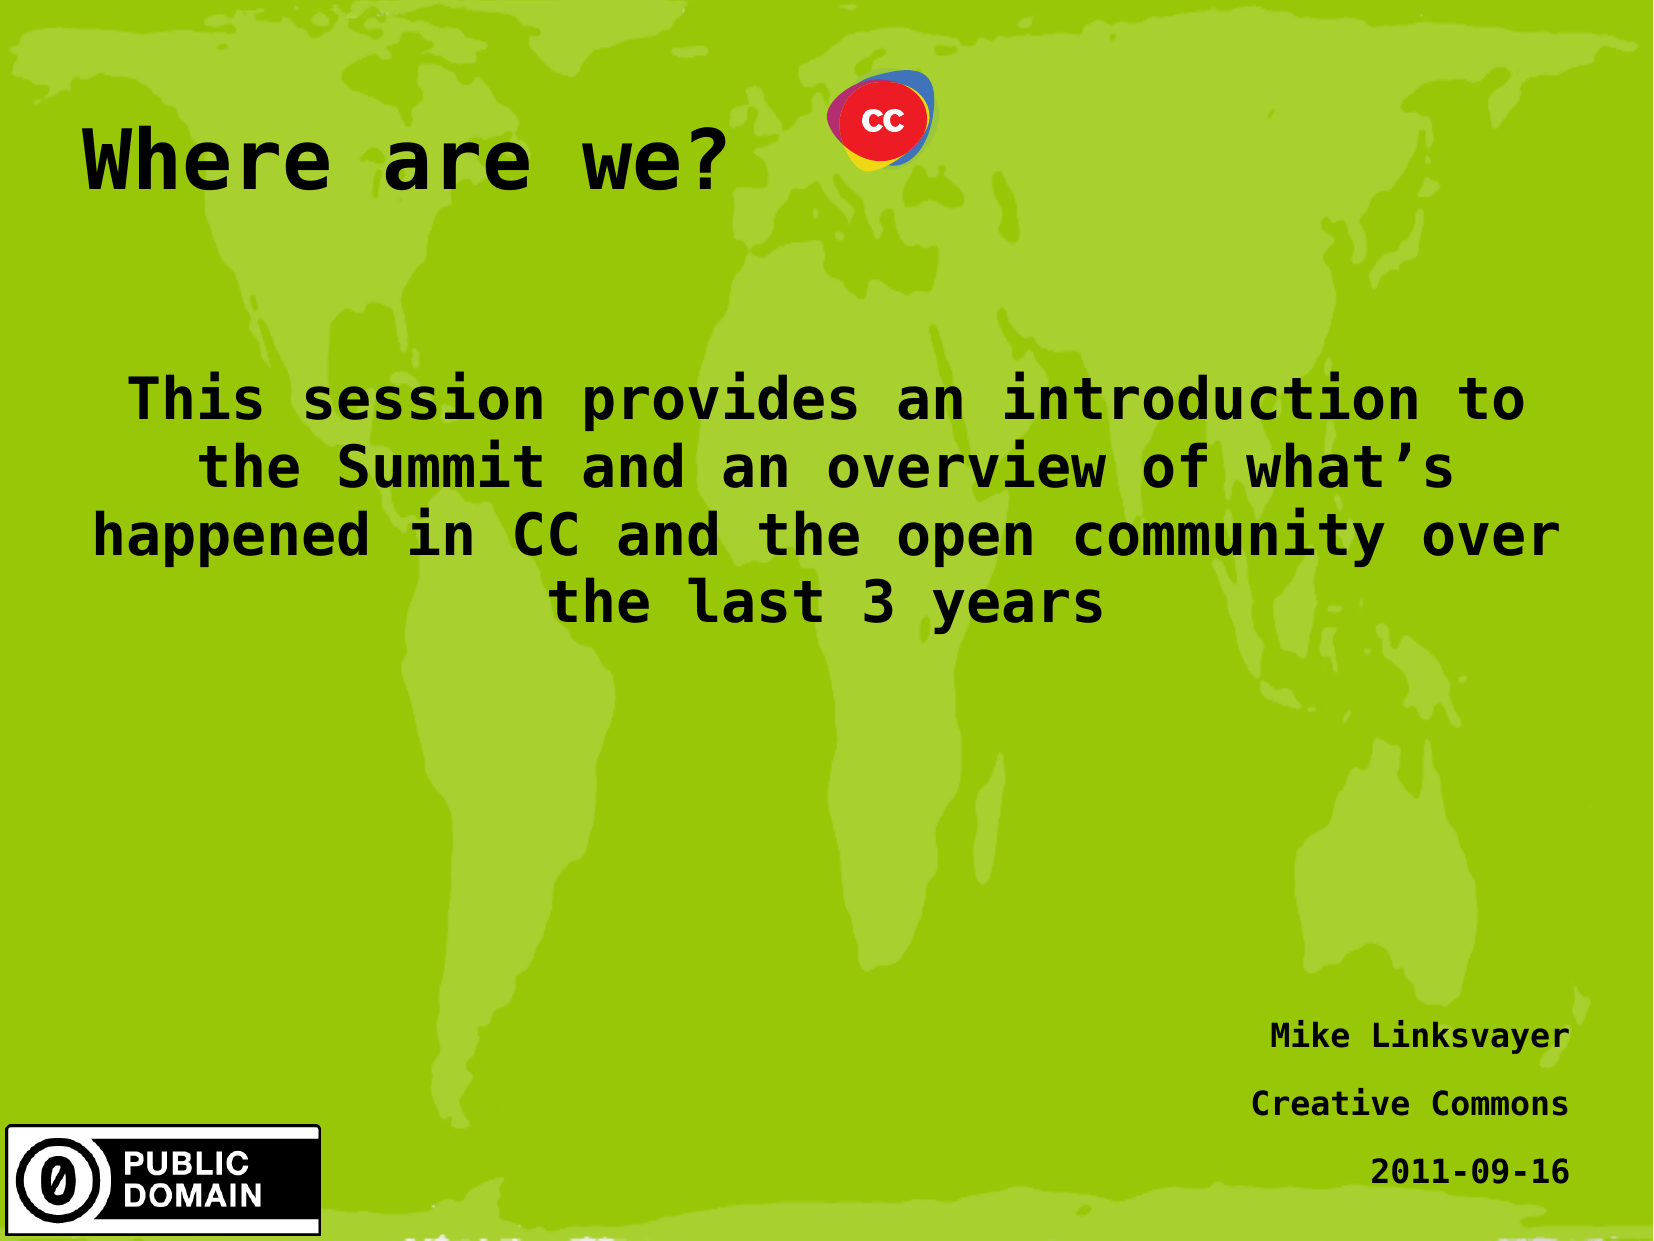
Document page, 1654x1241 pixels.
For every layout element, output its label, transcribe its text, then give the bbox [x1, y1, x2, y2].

picture [0, 0, 1653, 1241]
list Where are we? This session provides an introduction to the Summit and an overview of what’s happened in CC and the open community over the last 3 years Mike Linksvayer Creative Commons 2011-09-16 [82, 112, 1571, 1192]
